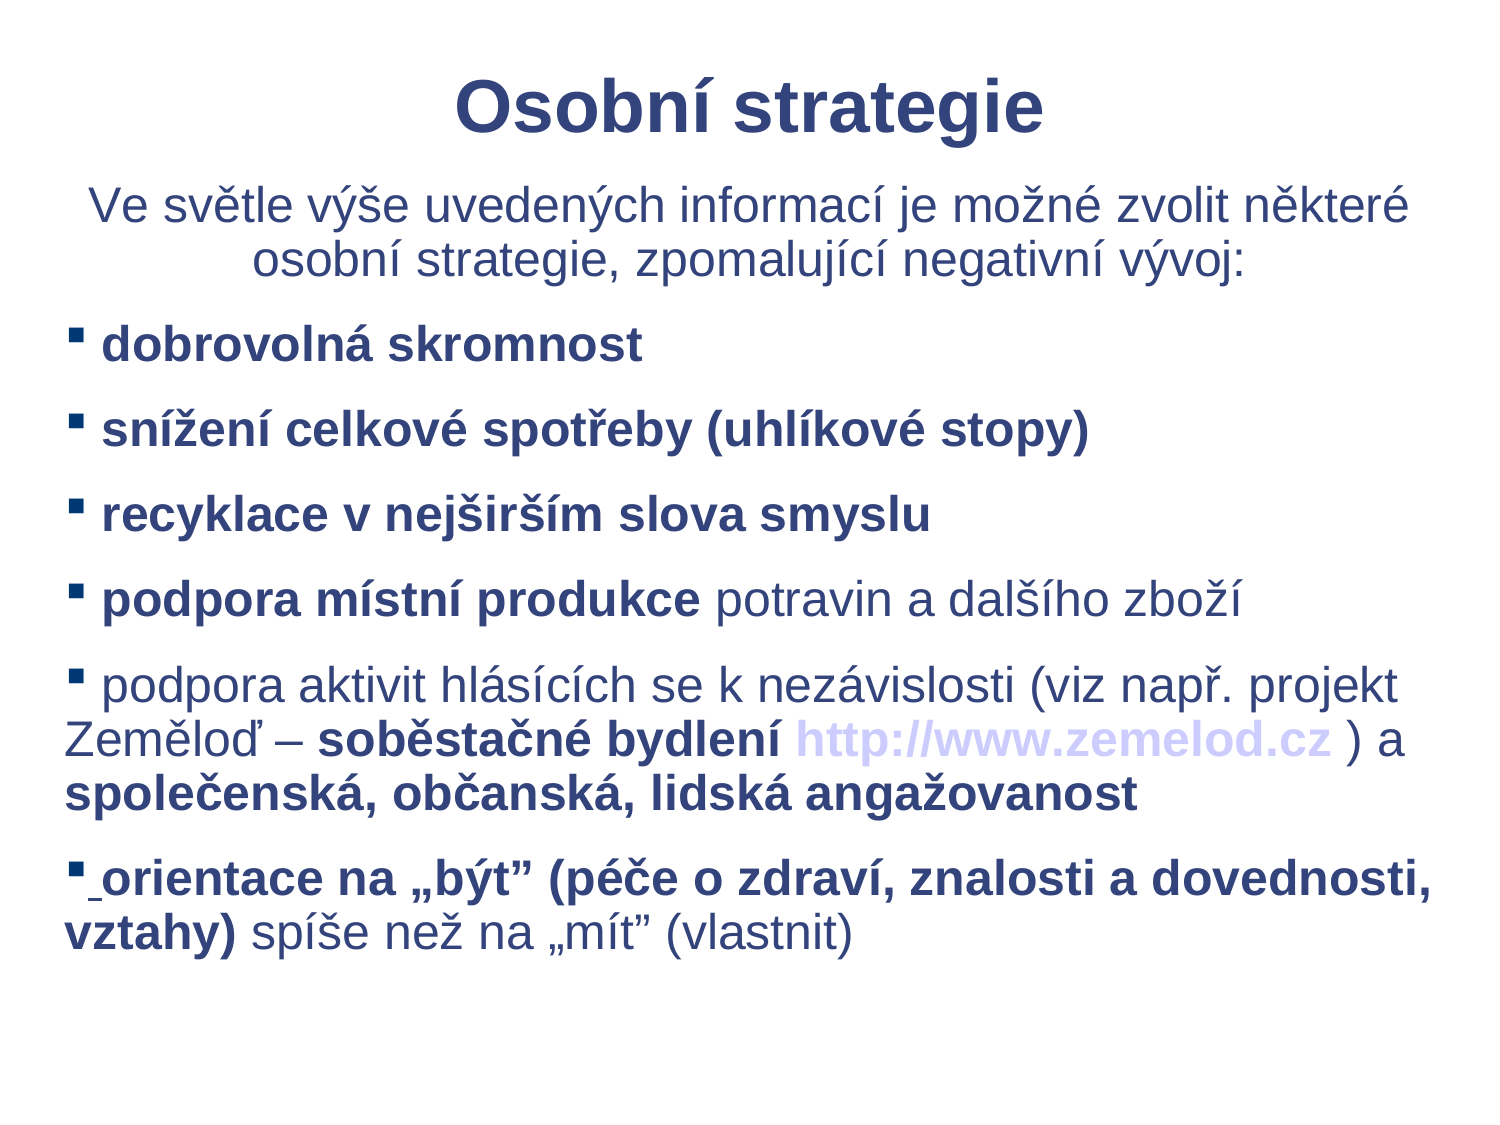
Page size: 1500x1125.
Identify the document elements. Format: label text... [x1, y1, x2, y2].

text_box Osobní strategie Ve světle výše uvedených informací je možné zvolit některé osobní strategie, zpomalující negativní vývoj: dobrovolná skromnost snížení celkové spotřeby (uhlíkové stopy) recyklace v nejširším slova smyslu podpora místní produkce potravin a dalšího zboží podpora aktivit hlásících se k nezávislosti (viz např. projekt Zeměloď – soběstačné bydlení http://www.zemelod.cz ) a společenská, občanská, lidská angažovanost orientace na „být” (péče o zdraví, znalosti a dovednosti, vztahy) spíše než na „mít” (vlastnit) [50, 50, 1450, 968]
